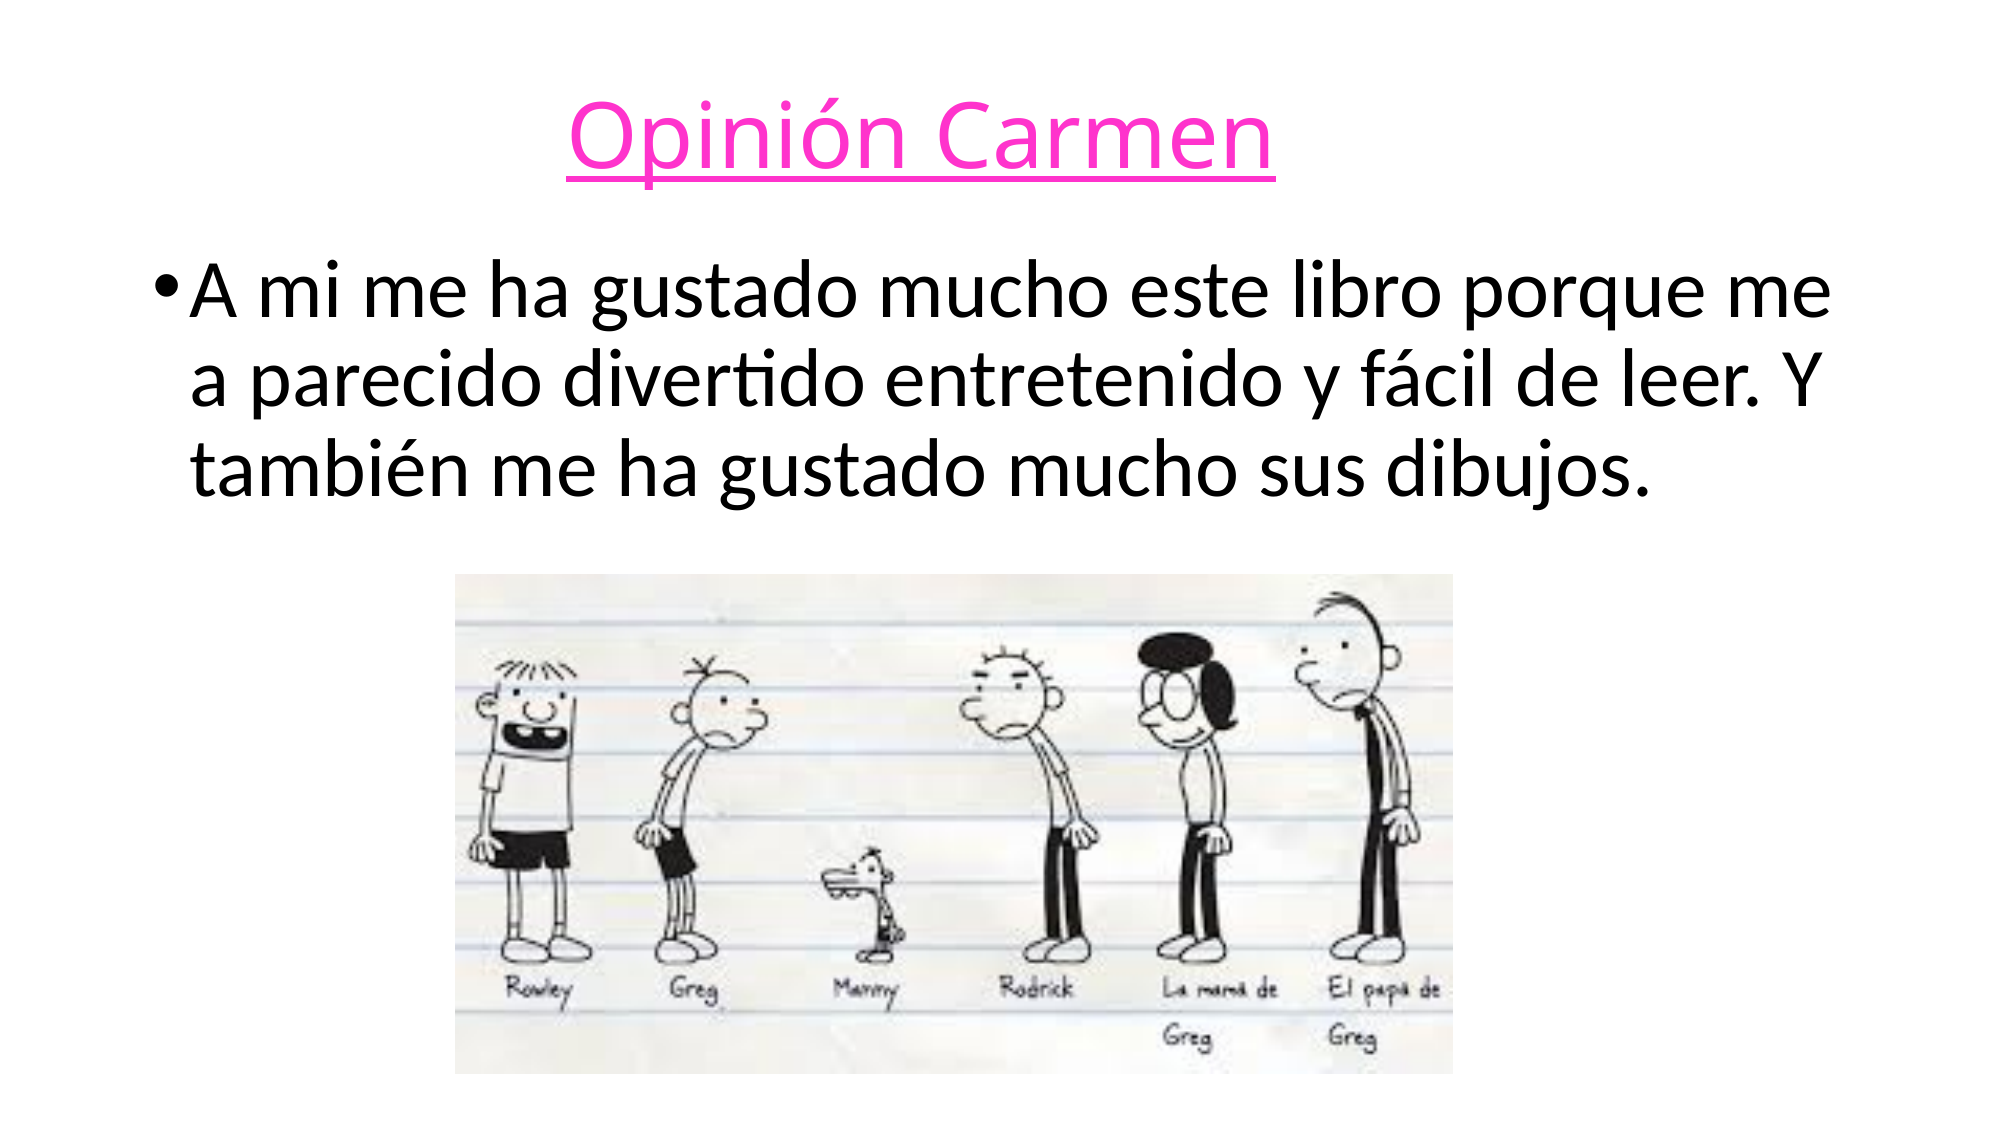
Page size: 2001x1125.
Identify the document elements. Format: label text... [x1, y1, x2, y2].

picture [455, 574, 1453, 1074]
list A mi me ha gustado mucho este libro porque me a parecido divertido entretenido y fácil de leer. Y también me ha gustado mucho sus dibujos. [137, 237, 1863, 1074]
title Opinión Carmen [551, 59, 1863, 219]
